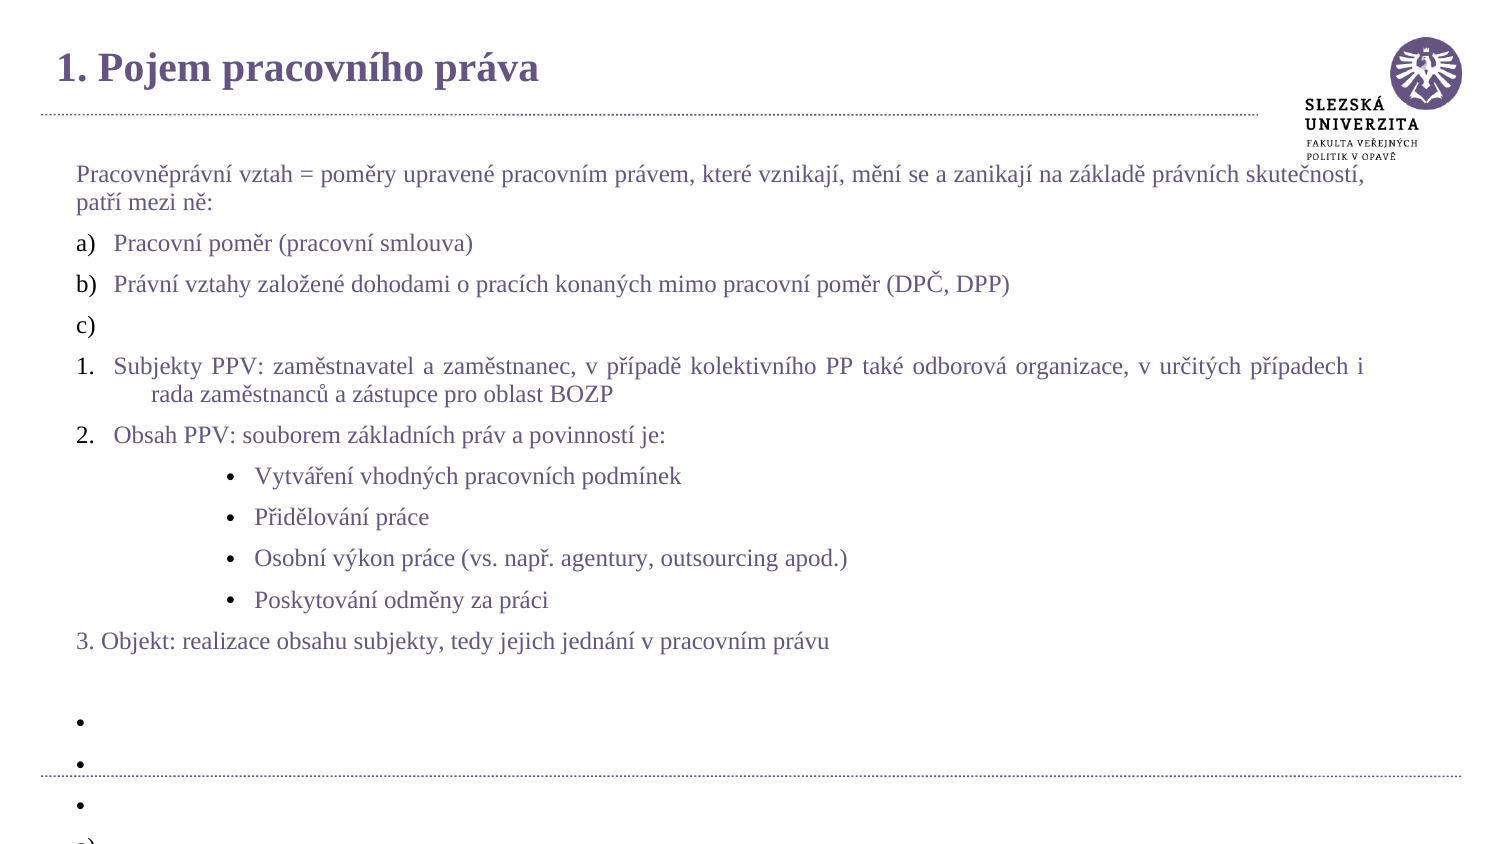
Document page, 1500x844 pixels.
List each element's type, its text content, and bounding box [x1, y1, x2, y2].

title 1. Pojem pracovního práva [41, 32, 1220, 116]
text_box Pracovněprávní vztah = poměry upravené pracovním právem, které vznikají, mění se a zanikají na základě právních skutečností, patří mezi ně: Pracovní poměr (pracovní smlouva) Právní vztahy založené dohodami o pracích konaných mimo pracovní poměr (DPČ, DPP) Subjekty PPV: zaměstnavatel a zaměstnanec, v případě kolektivního PP také odborová organizace, v určitých případech i rada zaměstnanců a zástupce pro oblast BOZP Obsah PPV: souborem základních práv a povinností je: Vytváření vhodných pracovních podmínek Přidělování práce Osobní výkon práce (vs. např. agentury, outsourcing apod.) Poskytování odměny za práci 3. Objekt: realizace obsahu subjekty, tedy jejich jednání v pracovním právu [61, 152, 1382, 775]
